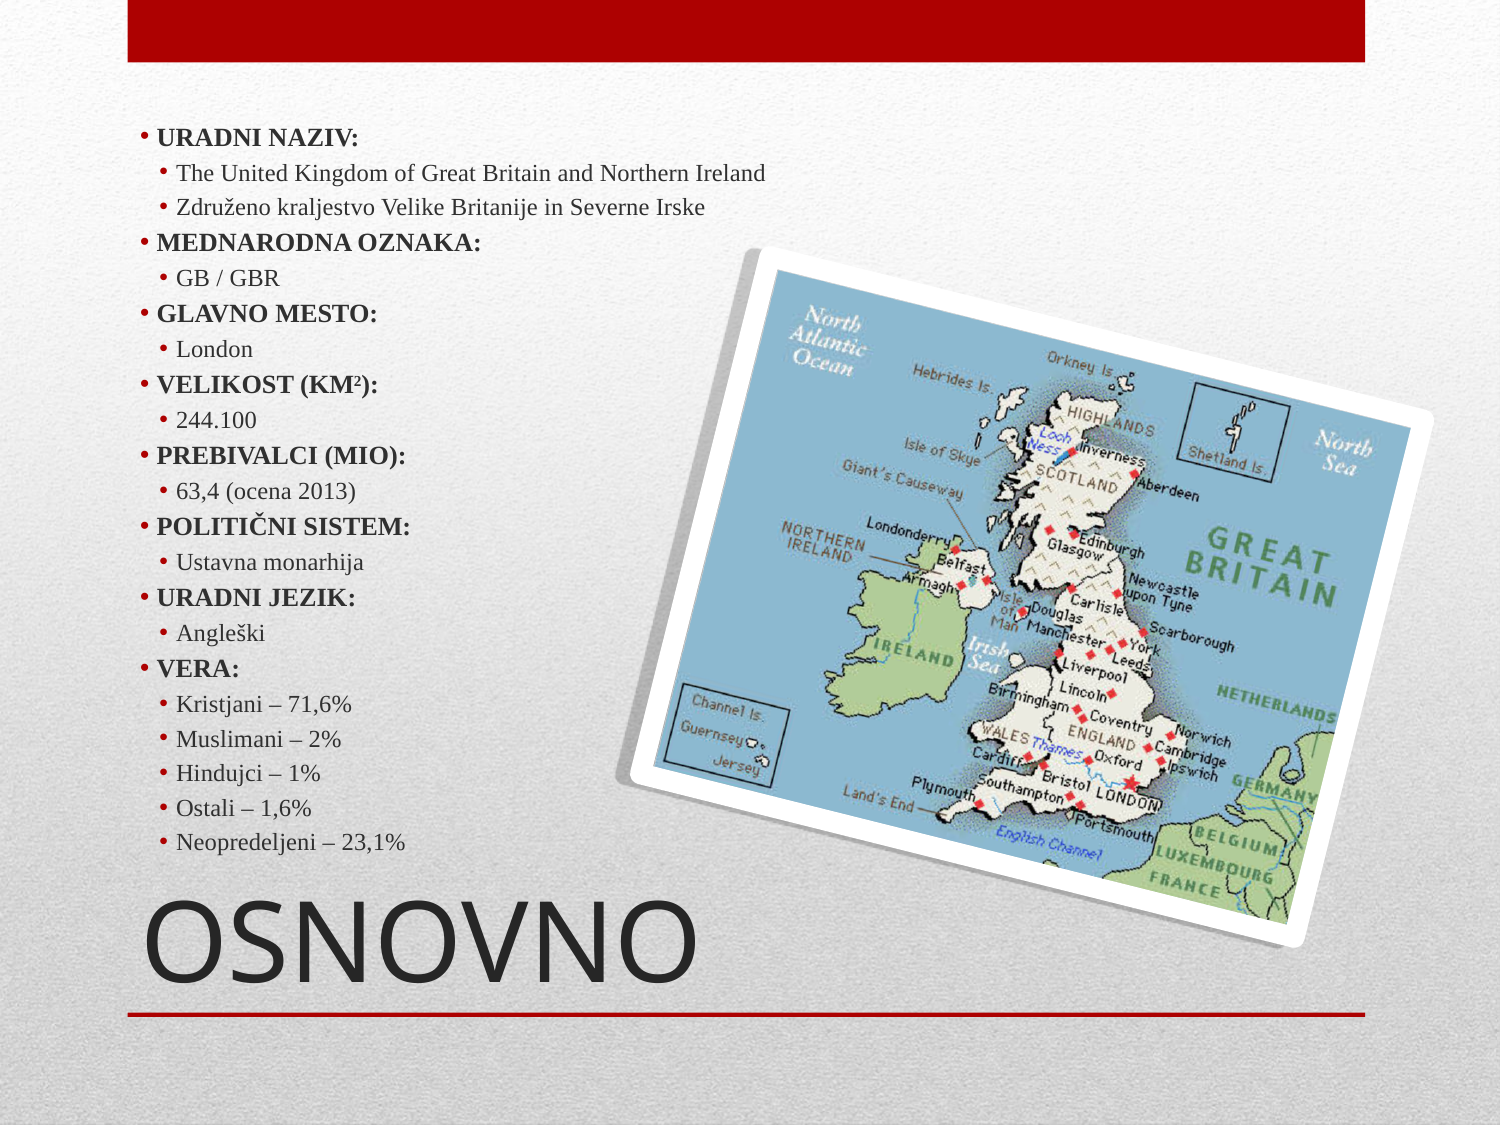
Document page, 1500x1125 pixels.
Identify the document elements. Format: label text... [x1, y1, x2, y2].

title OSNOVNO [125, 870, 1238, 1013]
picture [0, 0, 1500, 1125]
list URADNI NAZIV: The United Kingdom of Great Britain and Northern Ireland Združeno kraljestvo Velike Britanije in Severne Irske MEDNARODNA OZNAKA: GB / GBR GLAVNO MESTO: London VELIKOST (KM2): 244.100 PREBIVALCI (MIO): 63,4 (ocena 2013) POLITIČNI SISTEM: Ustavna monarhija URADNI JEZIK: Angleški VERA: Kristjani – 71,6% Muslimani – 2% Hindujci – 1% Ostali – 1,6% Neopredeljeni – 23,1% [125, 112, 1365, 870]
